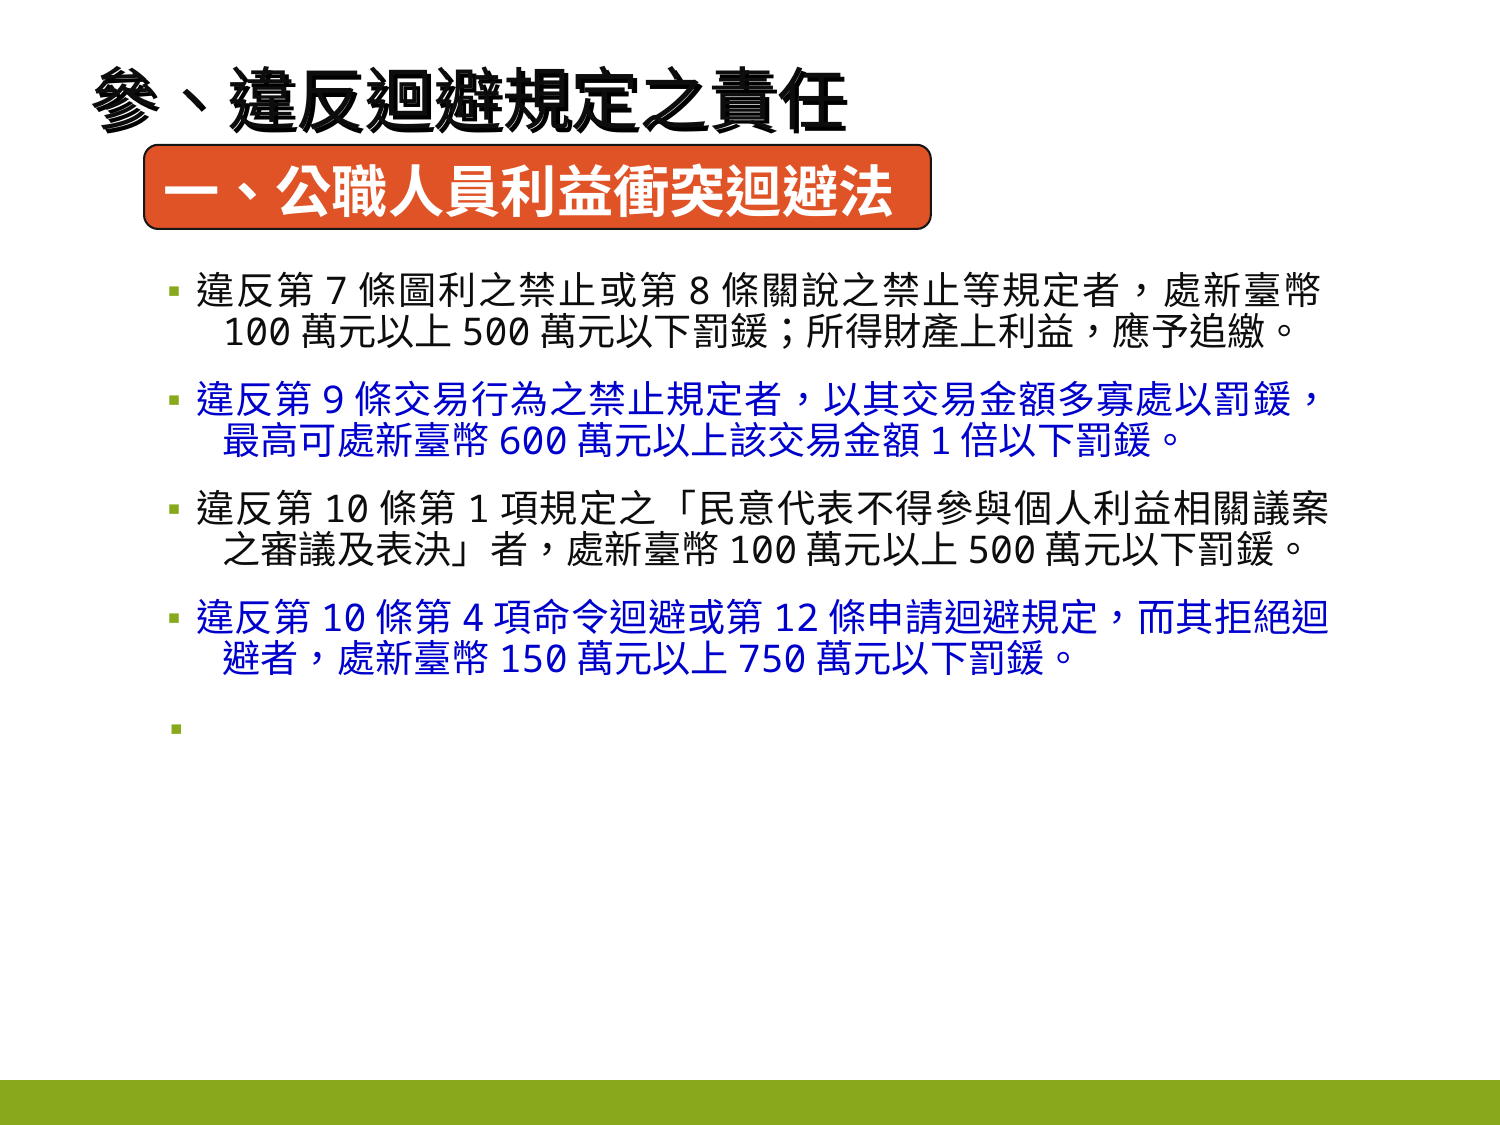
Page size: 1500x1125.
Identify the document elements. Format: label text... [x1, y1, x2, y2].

title 參、違反迴避規定之責任 [0, 4, 1500, 145]
text_box 一、公職人員利益衝突迴避法 [144, 144, 931, 229]
list 違反第7條圖利之禁止或第8條關說之禁止等規定者，處新臺幣100萬元以上500萬元以下罰鍰；所得財產上利益，應予追繳。 違反第9條交易行為之禁止規定者，以其交易金額多寡處以罰鍰，最高可處新臺幣600萬元以上該交易金額1倍以下罰鍰。 違反第10條第1項規定之「民意代表不得參與個人利益相關議案之審議及表決」者，處新臺幣100萬元以上500萬元以下罰鍰。 違反第10條第4項命令迴避或第12條申請迴避規定，而其拒絕迴避者，處新臺幣150萬元以上750萬元以下罰鍰。 [144, 264, 1346, 754]
